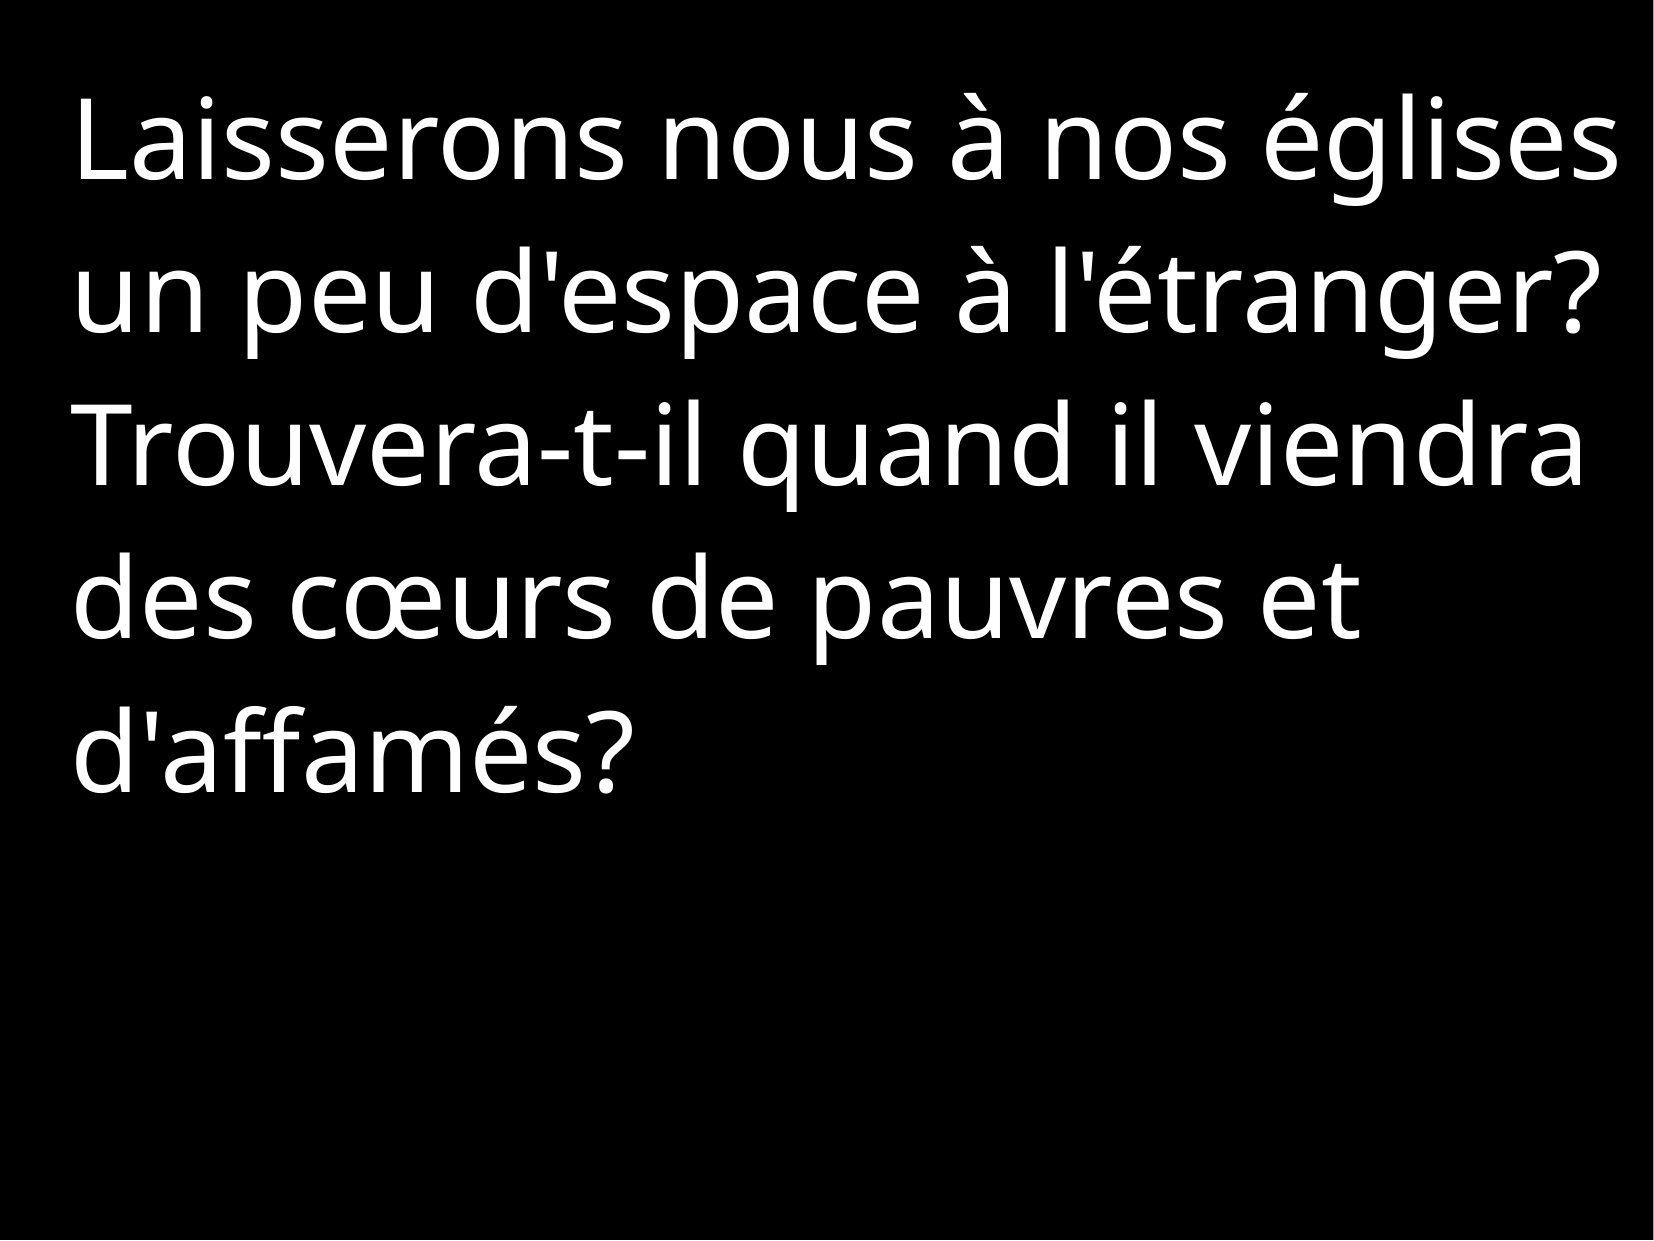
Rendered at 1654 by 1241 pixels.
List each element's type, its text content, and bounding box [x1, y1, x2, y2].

list Laisserons nous à nos églises un peu d'espace à l'étranger? Trouvera-t-il quand il viendra des cœurs de pauvres et d'affamés? [0, 59, 1654, 1241]
